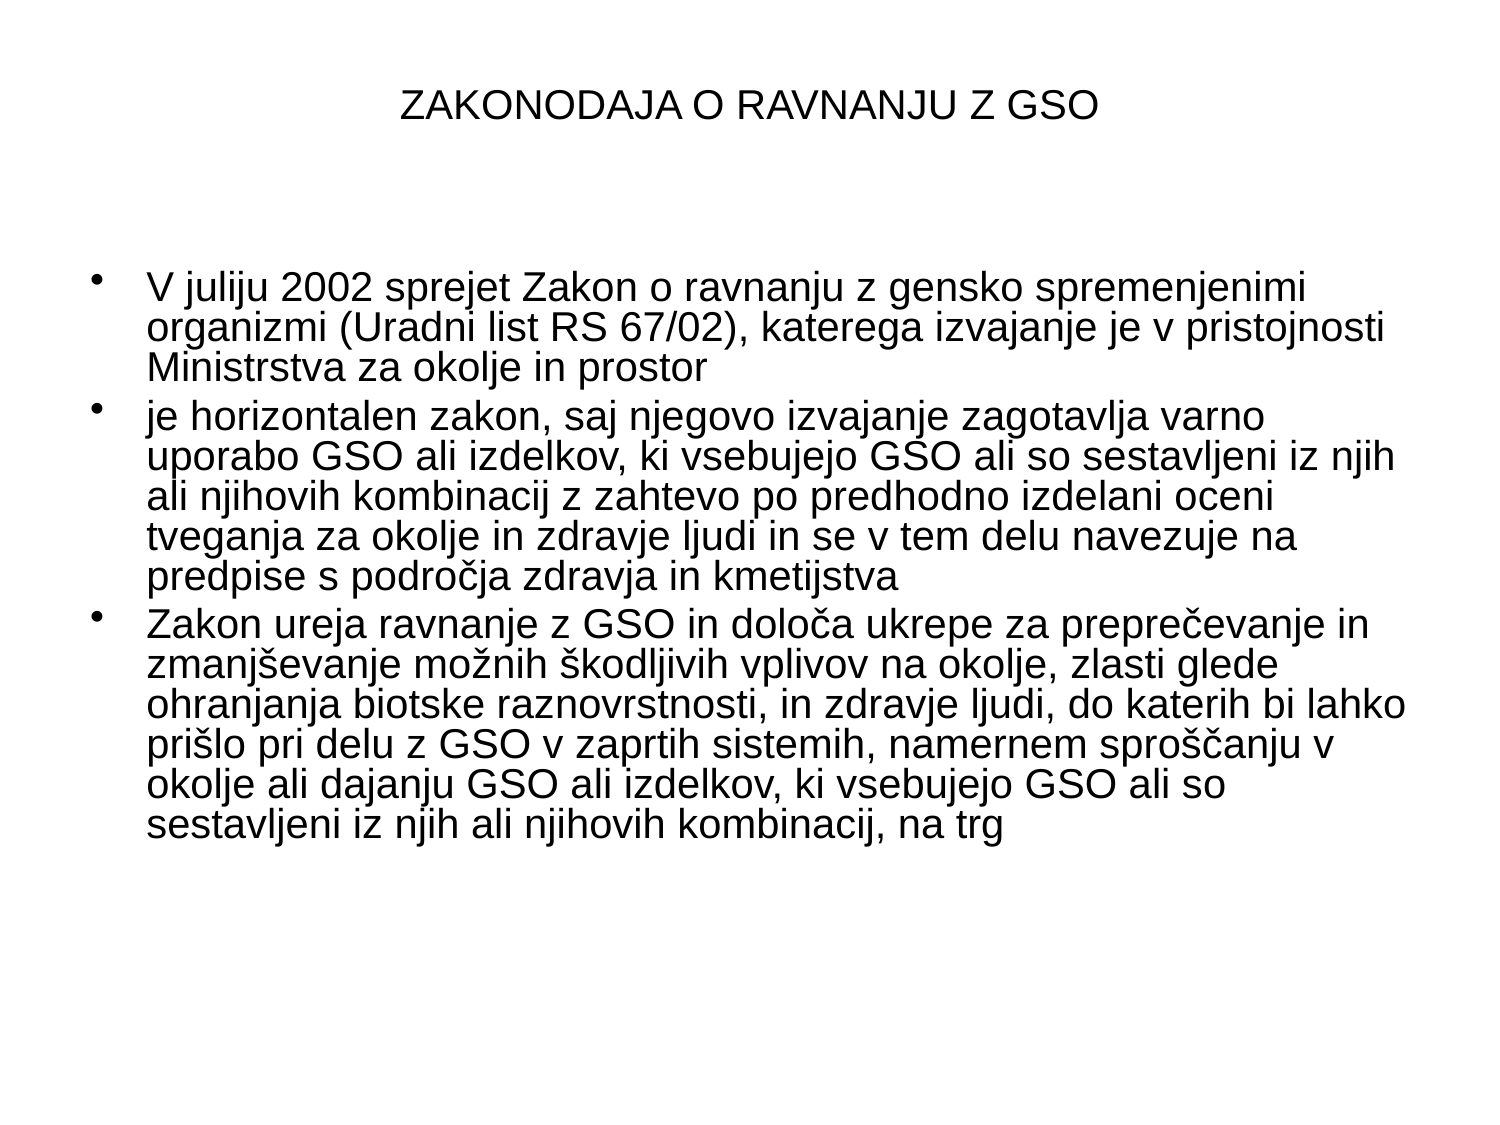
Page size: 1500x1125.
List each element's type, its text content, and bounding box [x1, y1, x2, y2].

title ZAKONODAJA O RAVNANJU Z GSO [75, 45, 1425, 161]
list V juliju 2002 sprejet Zakon o ravnanju z gensko spremenjenimi organizmi (Uradni list RS 67/02), katerega izvajanje je v pristojnosti Ministrstva za okolje in prostor je horizontalen zakon, saj njegovo izvajanje zagotavlja varno uporabo GSO ali izdelkov, ki vsebujejo GSO ali so sestavljeni iz njih ali njihovih kombinacij z zahtevo po predhodno izdelani oceni tveganja za okolje in zdravje ljudi in se v tem delu navezuje na predpise s področja zdravja in kmetijstva Zakon ureja ravnanje z GSO in določa ukrepe za preprečevanje in zmanjševanje možnih škodljivih vplivov na okolje, zlasti glede ohranjanja biotske raznovrstnosti, in zdravje ljudi, do katerih bi lahko prišlo pri delu z GSO v zaprtih sistemih, namernem sproščanju v okolje ali dajanju GSO ali izdelkov, ki vsebujejo GSO ali so sestavljeni iz njih ali njihovih kombinacij, na trg [75, 262, 1425, 1005]
